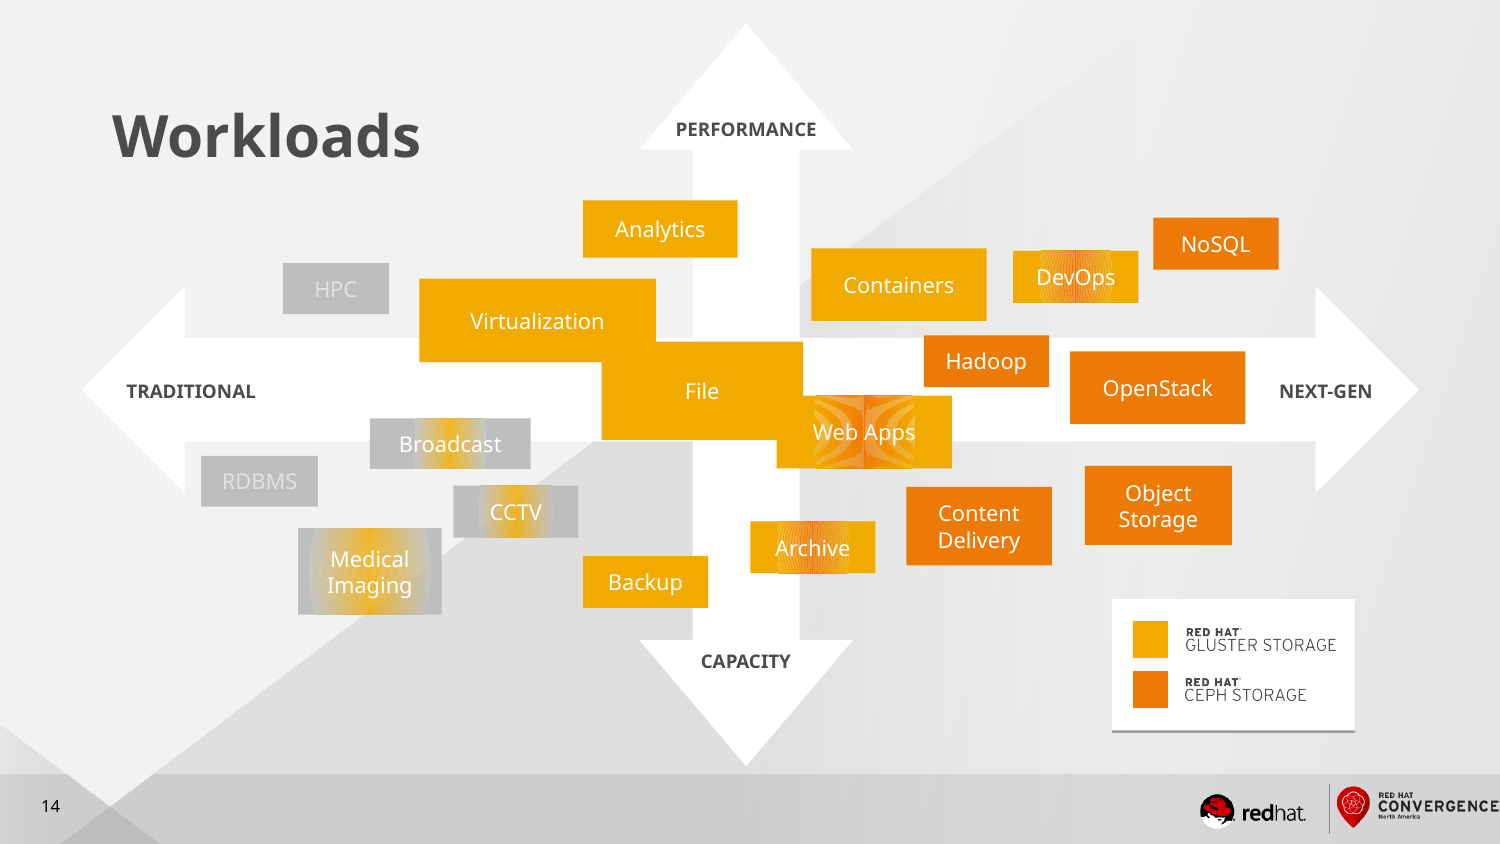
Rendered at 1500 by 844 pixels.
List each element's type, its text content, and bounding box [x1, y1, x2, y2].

text_box File [601, 341, 804, 440]
text_box Object Storage [1084, 465, 1232, 545]
text_box RDBMS [201, 455, 318, 507]
text_box [81, 286, 854, 767]
text_box NoSQL [1153, 217, 1279, 270]
text_box Analytics [583, 200, 738, 258]
text_box OpenStack [1070, 351, 1246, 425]
text_box Hadoop [923, 335, 1050, 388]
text_box Broadcast [369, 418, 531, 469]
slide_number <number> [0, 786, 75, 832]
text_box NEXT-GEN [1260, 372, 1392, 410]
text_box CCTV [453, 485, 579, 538]
text_box Virtualization [419, 278, 656, 363]
text_box [656, 169, 1419, 493]
title Workloads [112, 0, 1388, 169]
text_box HPC [282, 263, 389, 315]
text_box Medical Imaging [298, 528, 442, 615]
text_box [1112, 599, 1356, 731]
text_box Content Delivery [906, 486, 1052, 566]
text_box Web Apps [776, 395, 952, 469]
text_box Backup [583, 556, 709, 608]
text_box TRADITIONAL [105, 372, 277, 410]
text_box CAPACITY [678, 642, 813, 681]
text_box Containers [811, 248, 987, 321]
text_box DevOps [1013, 250, 1139, 303]
text_box Archive [750, 521, 876, 574]
picture [0, 0, 1500, 844]
